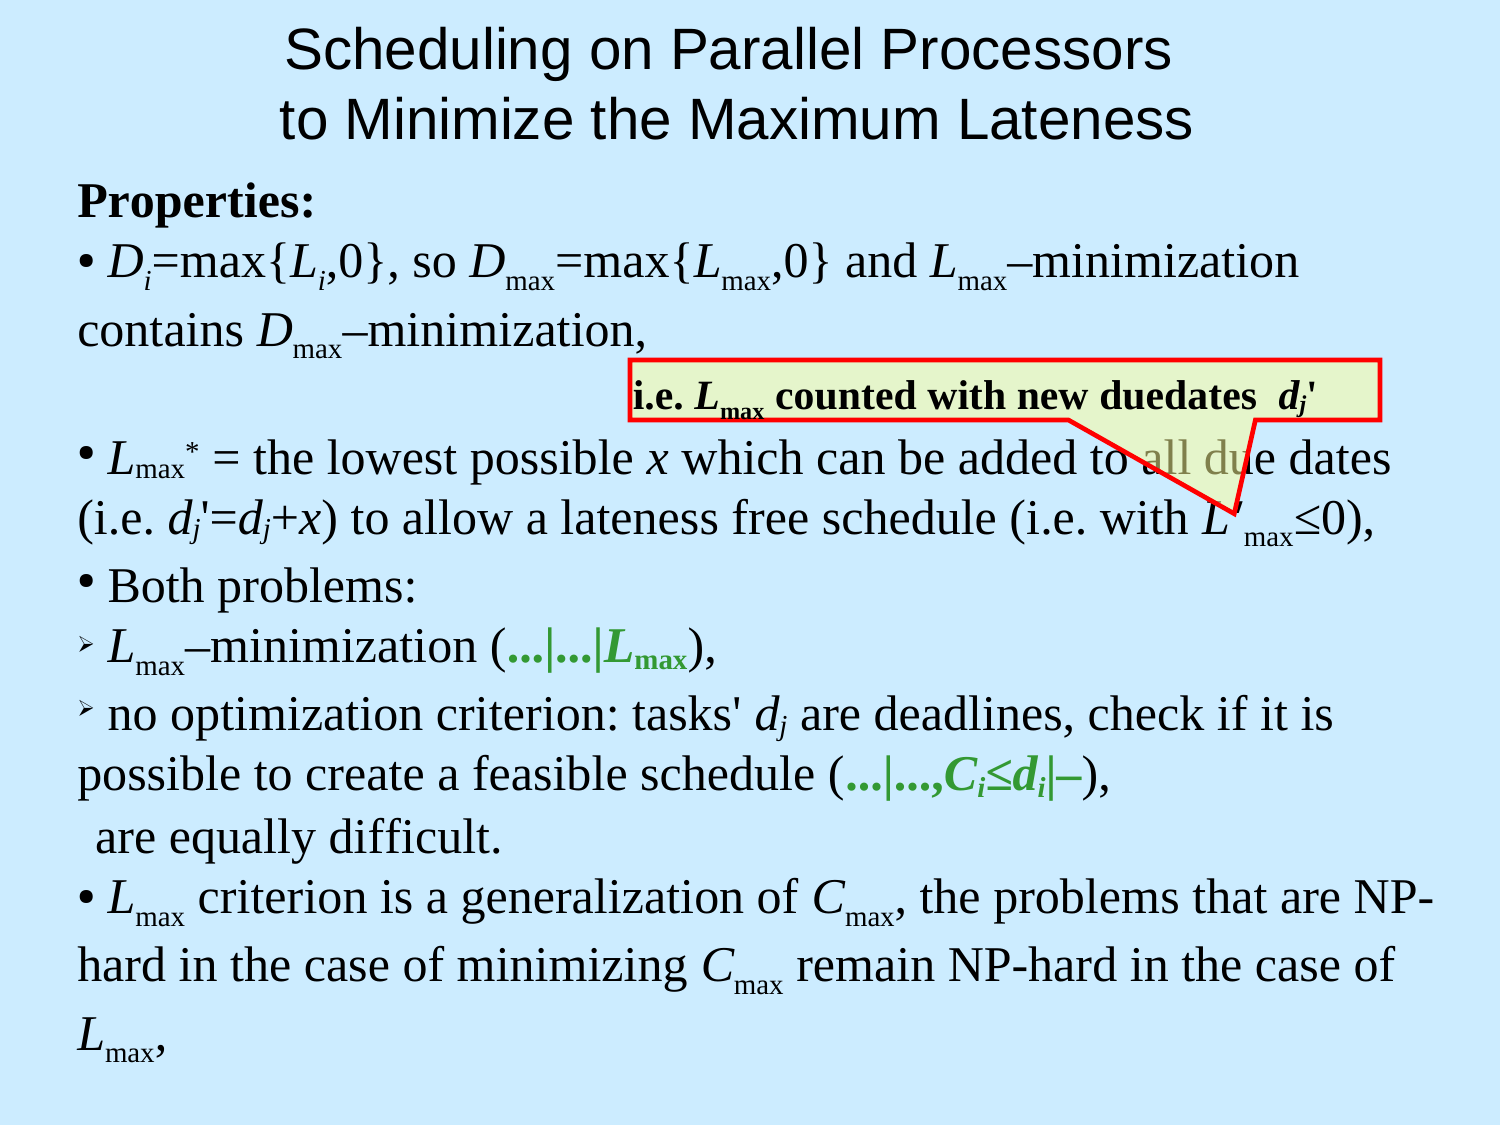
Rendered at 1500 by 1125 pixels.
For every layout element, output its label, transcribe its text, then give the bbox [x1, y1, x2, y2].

title Scheduling on Parallel Processors to Minimize the Maximum Lateness [0, 0, 1488, 175]
text_box Properties: Di=max{Li,0}, so Dmax=max{Lmax,0} and Lmax–minimization contains Dmax–minimization, Lmax* = the lowest possible x which can be added to all due dates (i.e. dj'=dj+x) to allow a lateness free schedule (i.e. with L'max≤0), Both problems: Lmax–minimization (...|...|Lmax), no optimization criterion: tasks' dj are deadlines, check if it is possible to create a feasible schedule (...|...,Ci≤di|–), are equally difficult. Lmax criterion is a generalization of Cmax, the problems that are NP-hard in the case of minimizing Cmax remain NP-hard in the case of Lmax, [62, 160, 1471, 1077]
text_box i.e. Lmax counted with new duedates dj' [630, 360, 1381, 514]
